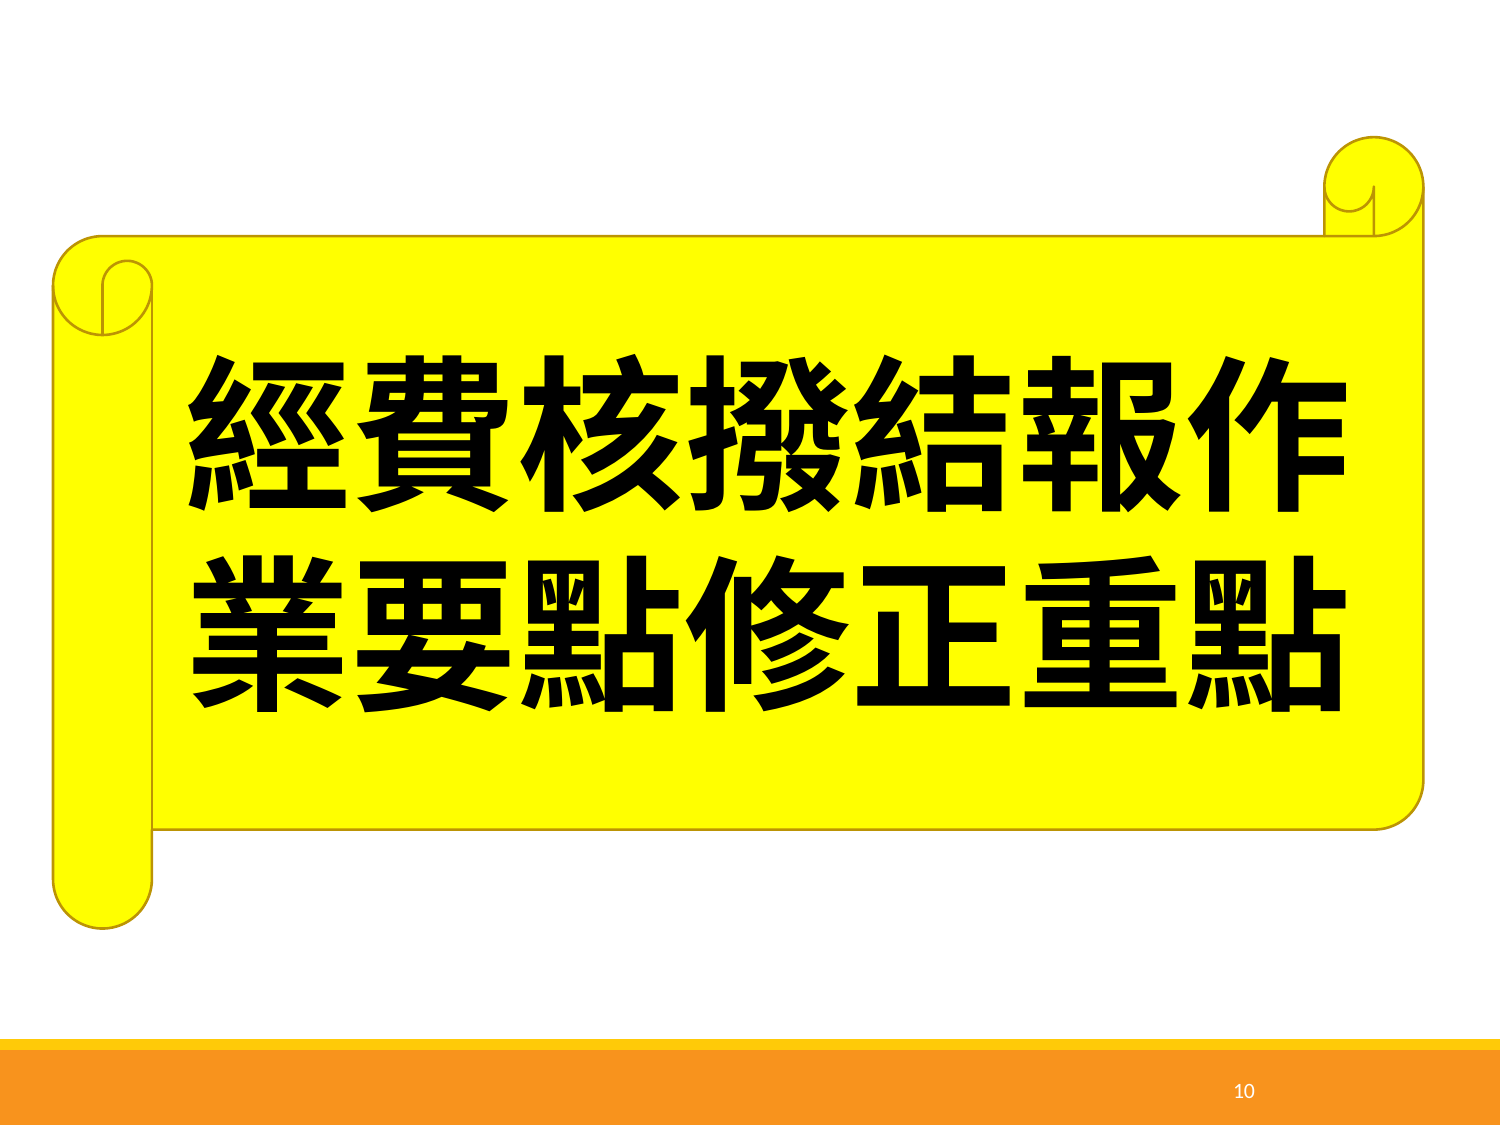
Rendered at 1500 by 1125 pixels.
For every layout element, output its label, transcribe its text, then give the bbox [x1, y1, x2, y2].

text_box 經費核撥結報作業要點修正重點 [123, 323, 1412, 743]
text_box 10 [1218, 1059, 1380, 1120]
text_box [53, 137, 1424, 929]
